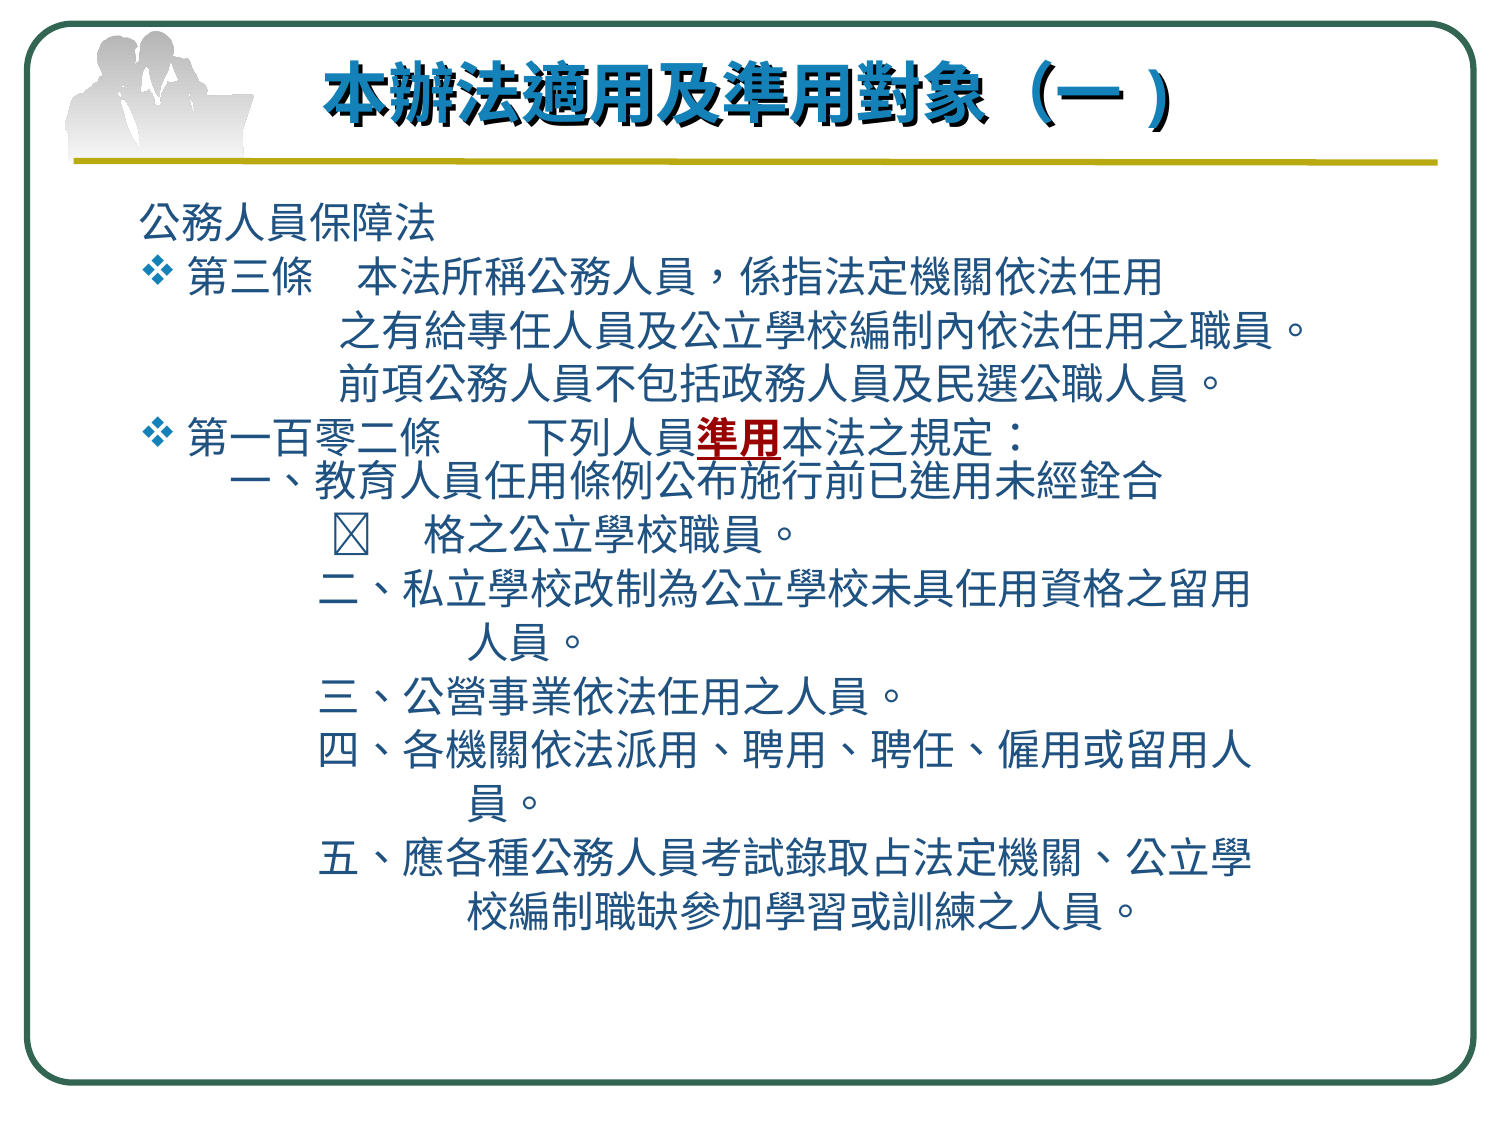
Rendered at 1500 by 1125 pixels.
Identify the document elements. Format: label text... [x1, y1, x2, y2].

title 本辦法適用及準用對象（一) [75, 45, 1426, 138]
list 公務人員保障法 第三條 本法所稱公務人員，係指法定機關依法任用 之有給專任人員及公立學校編制內依法任用之職員。 前項公務人員不包括政務人員及民選公職人員。 第一百零二條 下列人員準用本法之規定： 一、教育人員任用條例公布施行前已進用未經銓合  格之公立學校職員。 二、私立學校改制為公立學校未具任用資格之留用 人員。 三、公營事業依法任用之人員。 四、各機關依法派用、聘用、聘任、僱用或留用人 員。 五、應各種公務人員考試錄取占法定機關、公立學 校編制職缺參加學習或訓練之人員。 [123, 196, 1459, 960]
